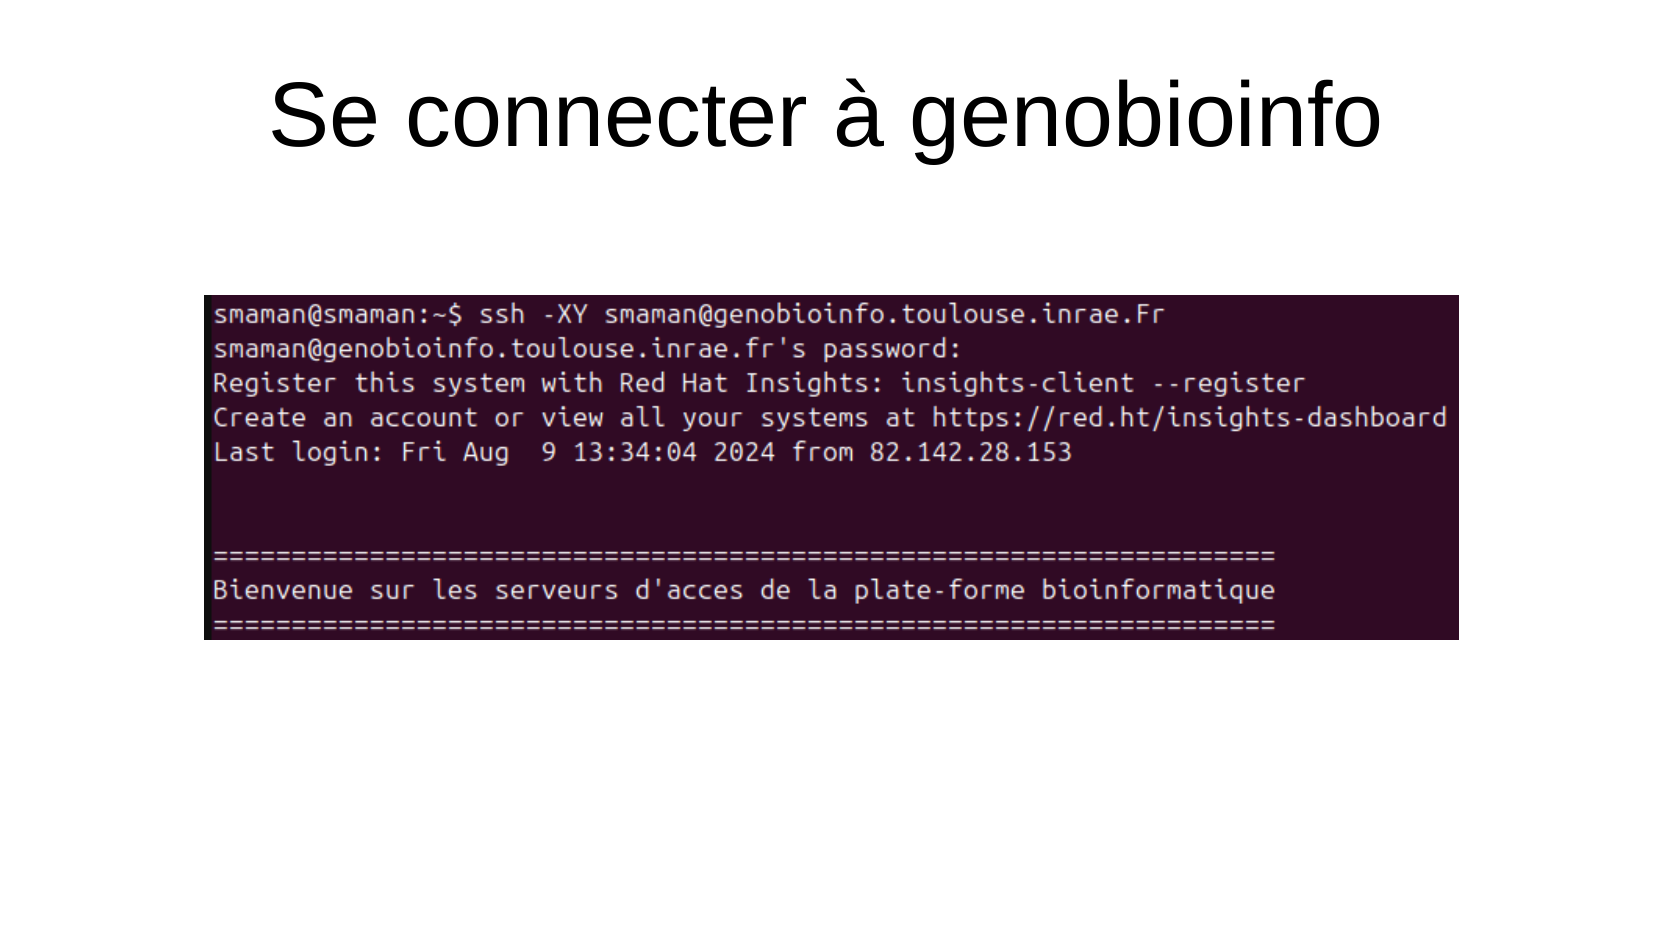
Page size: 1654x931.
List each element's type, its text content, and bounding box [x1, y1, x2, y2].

picture [204, 295, 1459, 640]
title Se connecter à genobioinfo [82, 37, 1571, 193]
